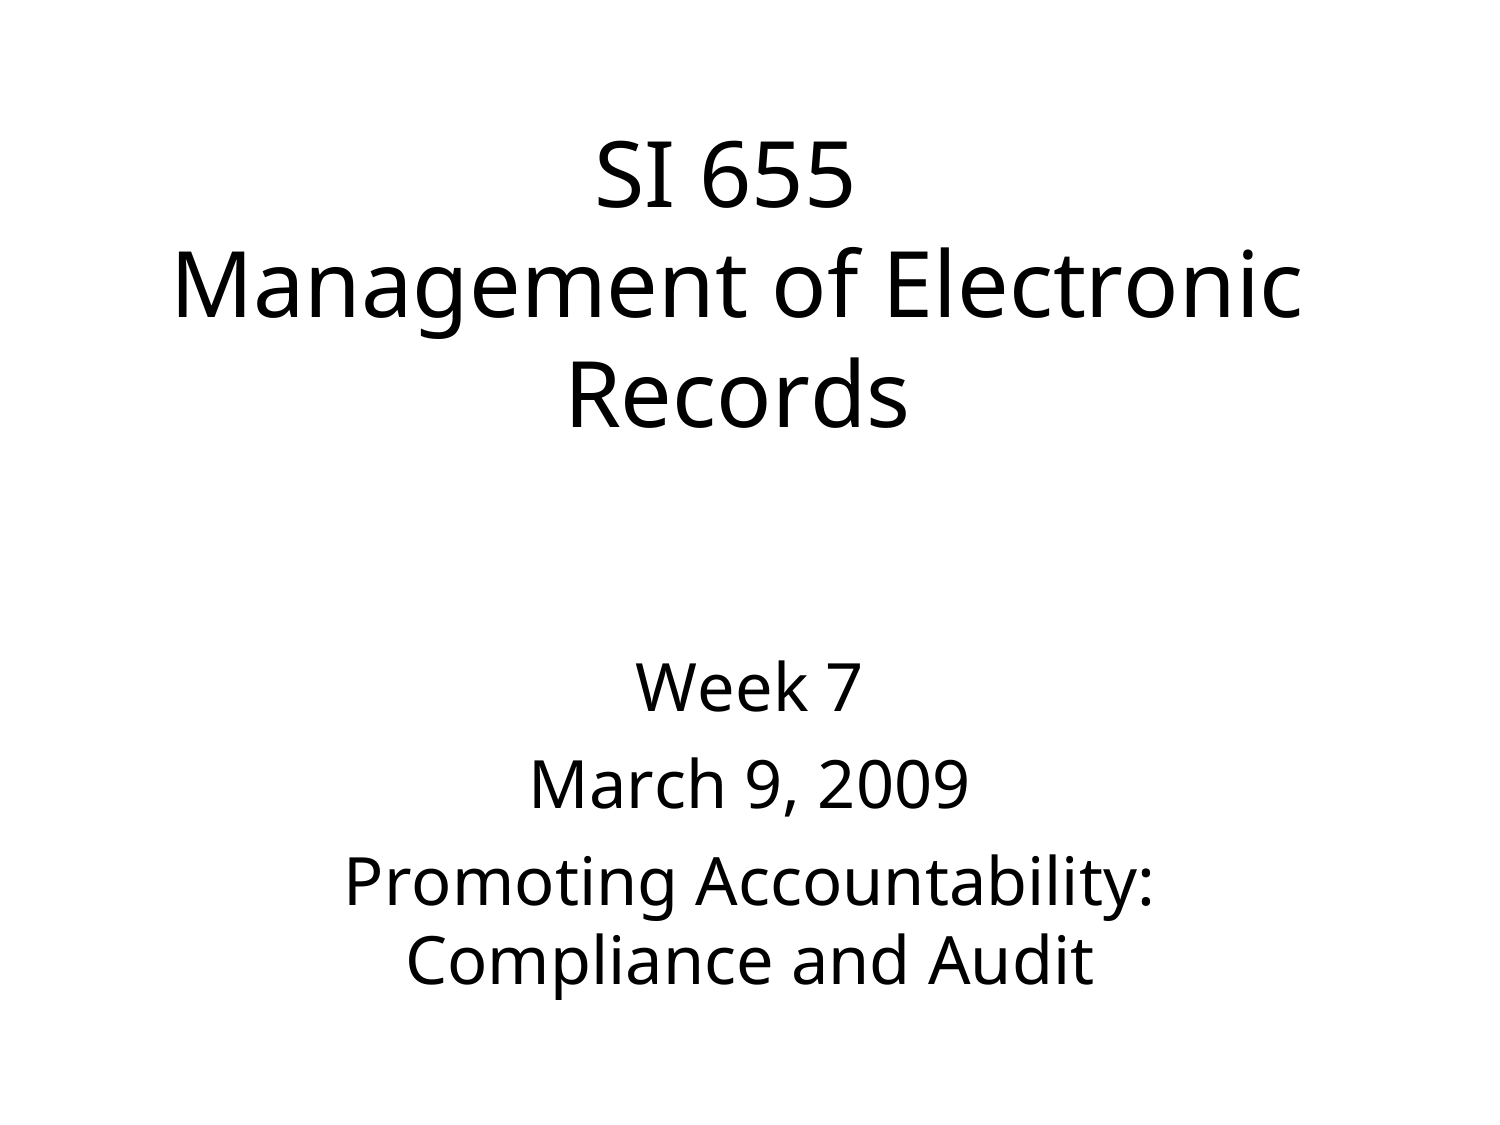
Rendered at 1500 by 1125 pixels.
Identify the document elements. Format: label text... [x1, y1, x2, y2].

text_box Week 7 March 9, 2009 Promoting Accountability: Compliance and Audit [225, 637, 1276, 1006]
title SI 655 Management of Electronic Records [99, 108, 1375, 454]
